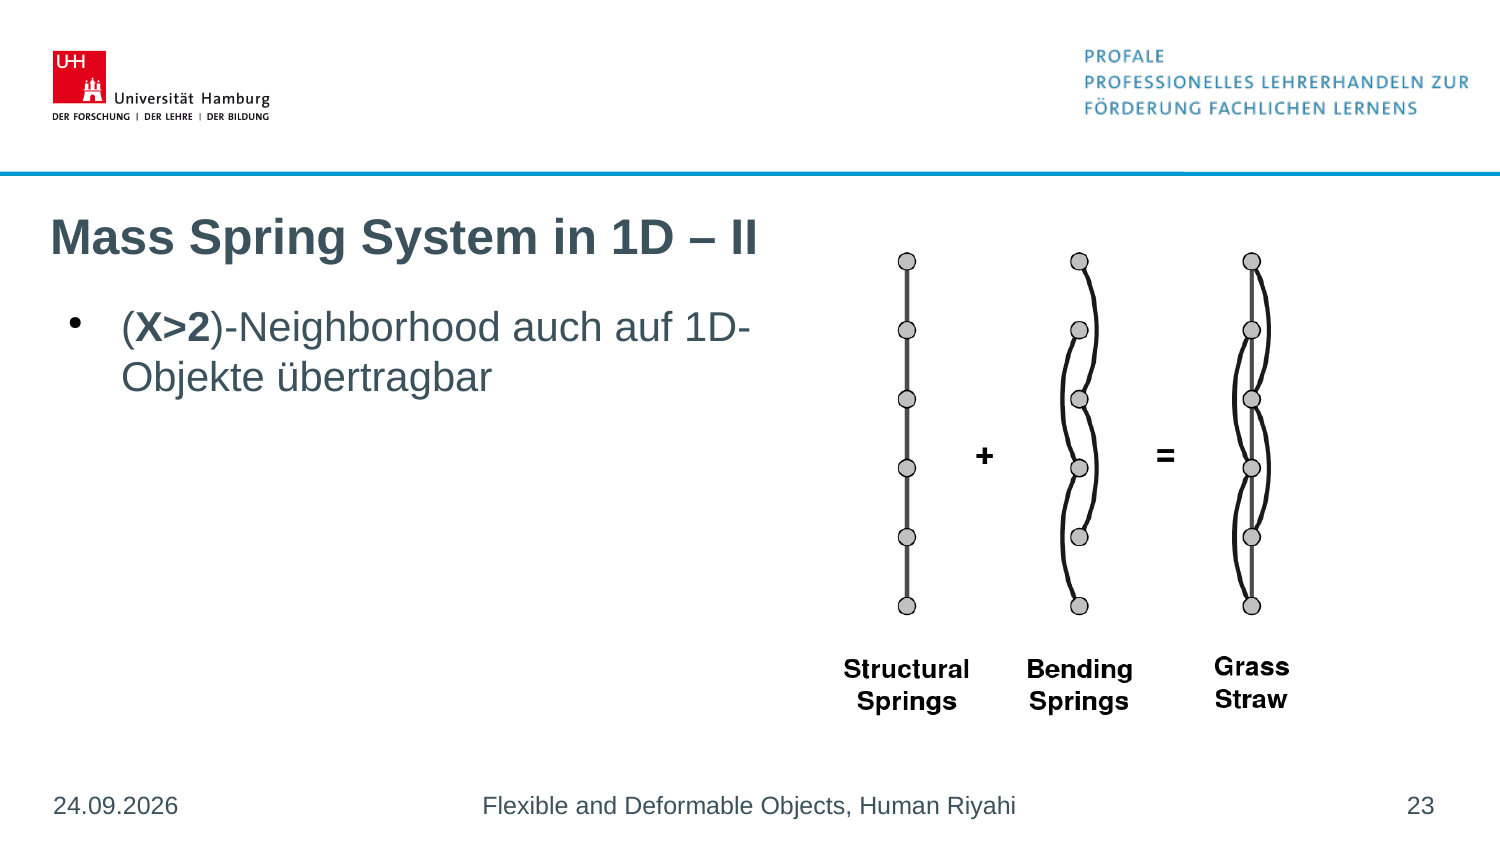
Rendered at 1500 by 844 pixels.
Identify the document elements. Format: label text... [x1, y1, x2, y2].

picture [826, 218, 1310, 743]
text_box Flexible and Deformable Objects, Human Riyahi [454, 782, 1046, 827]
list (X>2)-Neighborhood auch auf 1D-Objekte übertragbar [35, 292, 798, 765]
picture [1085, 48, 1469, 115]
title Mass Spring System in 1D – II [35, 197, 1436, 280]
text_box <number> [1084, 781, 1435, 827]
picture [0, 0, 322, 147]
text_box 08.07.2026 [53, 782, 404, 827]
